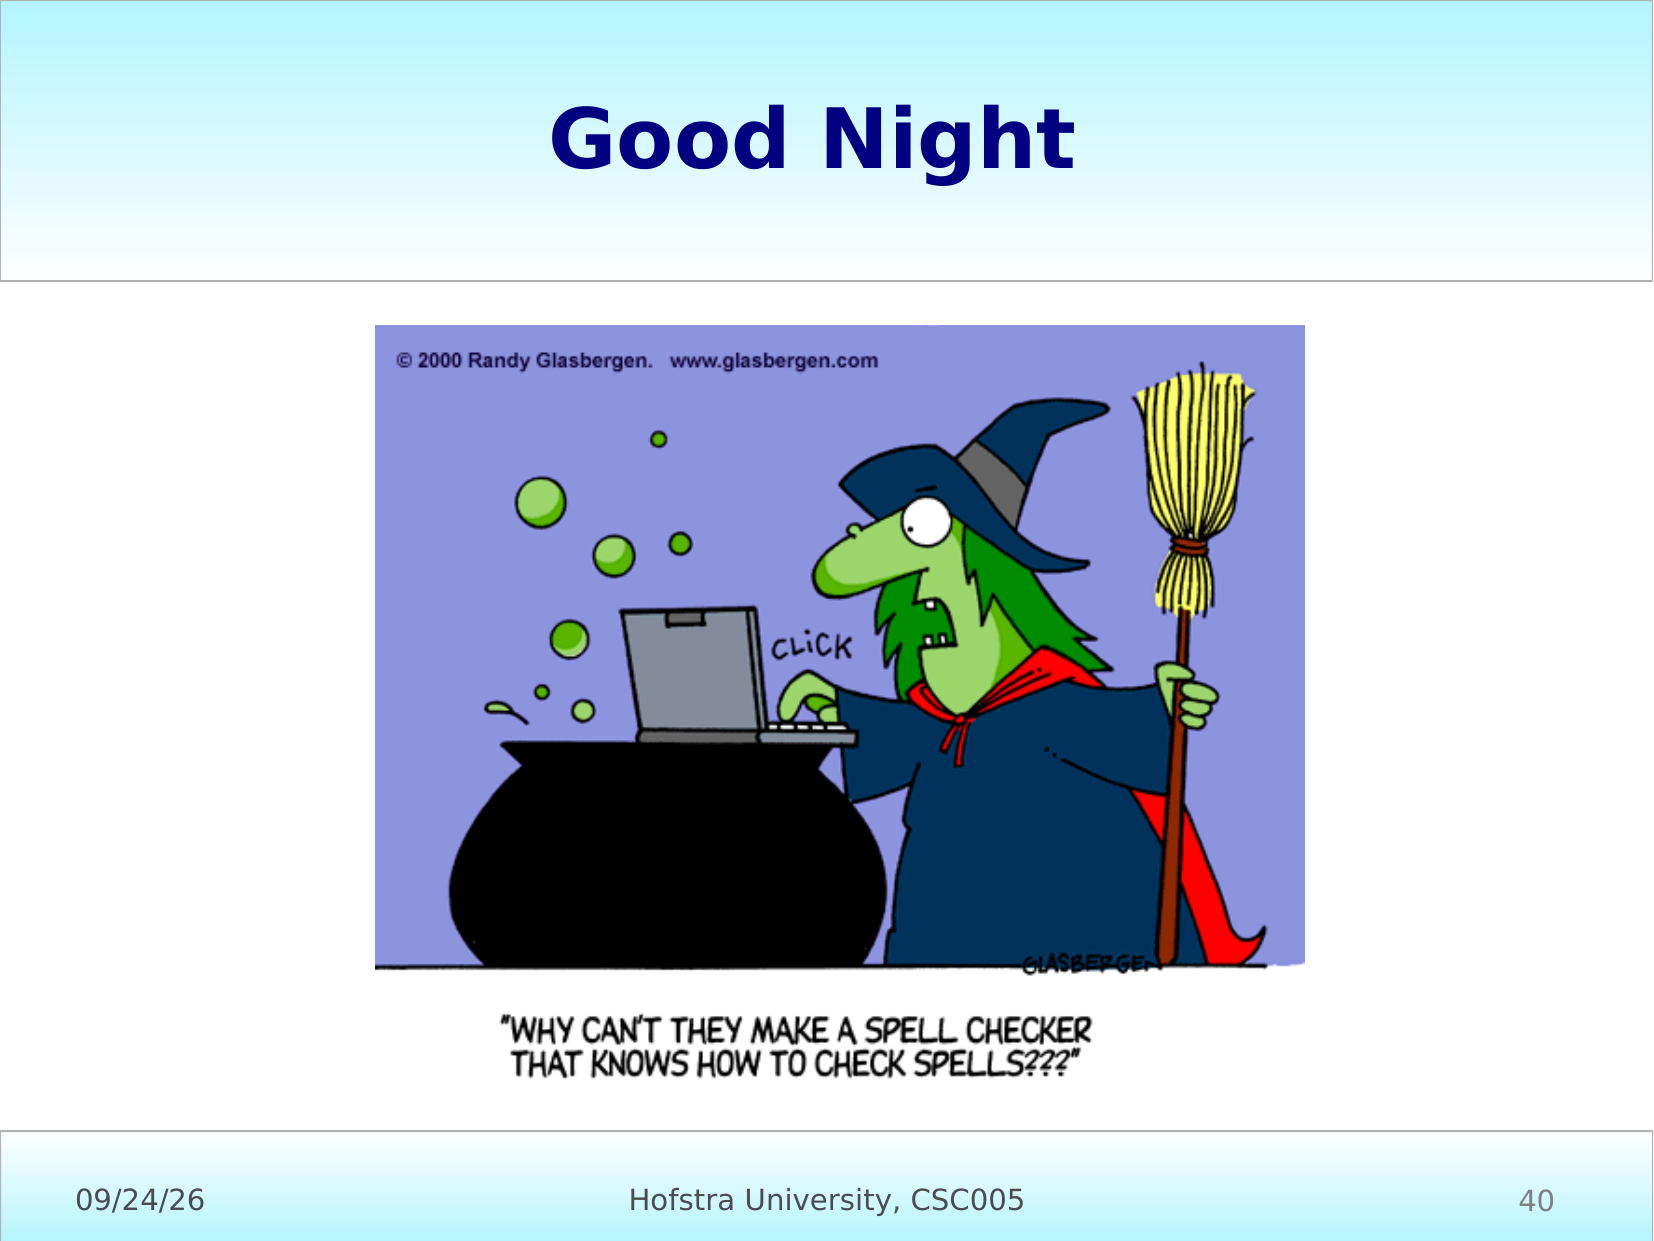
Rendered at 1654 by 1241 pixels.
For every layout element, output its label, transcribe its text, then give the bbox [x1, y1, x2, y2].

title Good Night [78, 77, 1576, 203]
picture [375, 325, 1305, 1097]
